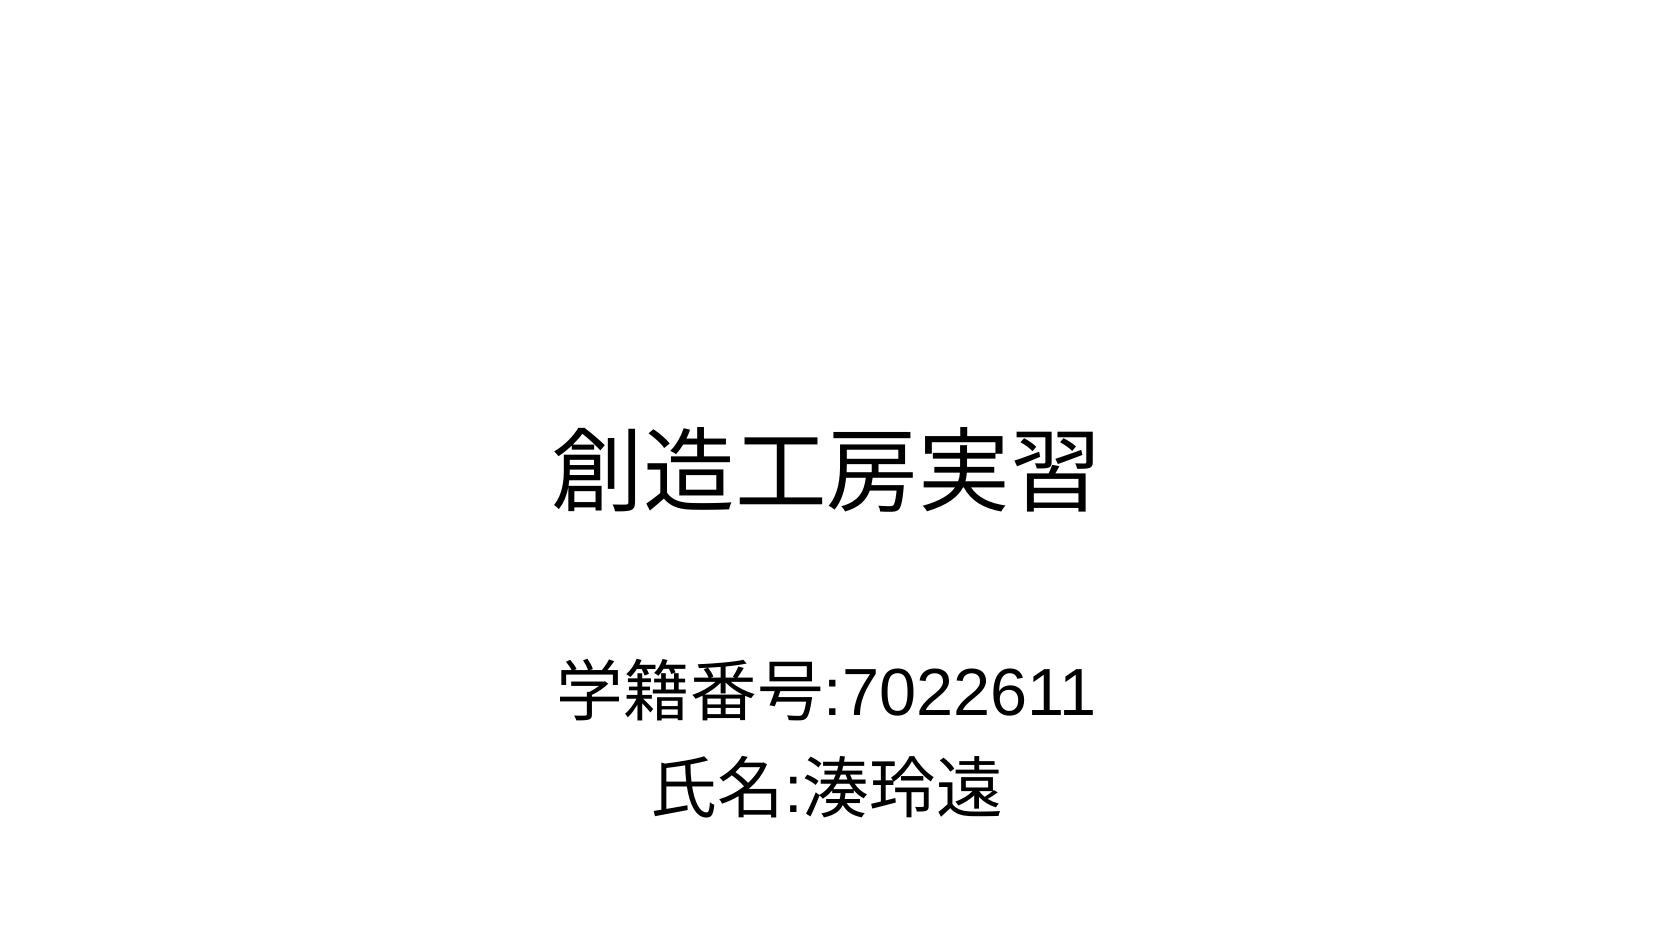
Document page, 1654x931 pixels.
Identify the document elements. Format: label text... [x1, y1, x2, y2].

subtitle 学籍番号:7022611 氏名:湊玲遠 [82, 637, 1571, 832]
title 創造工房実習 [82, 387, 1571, 543]
